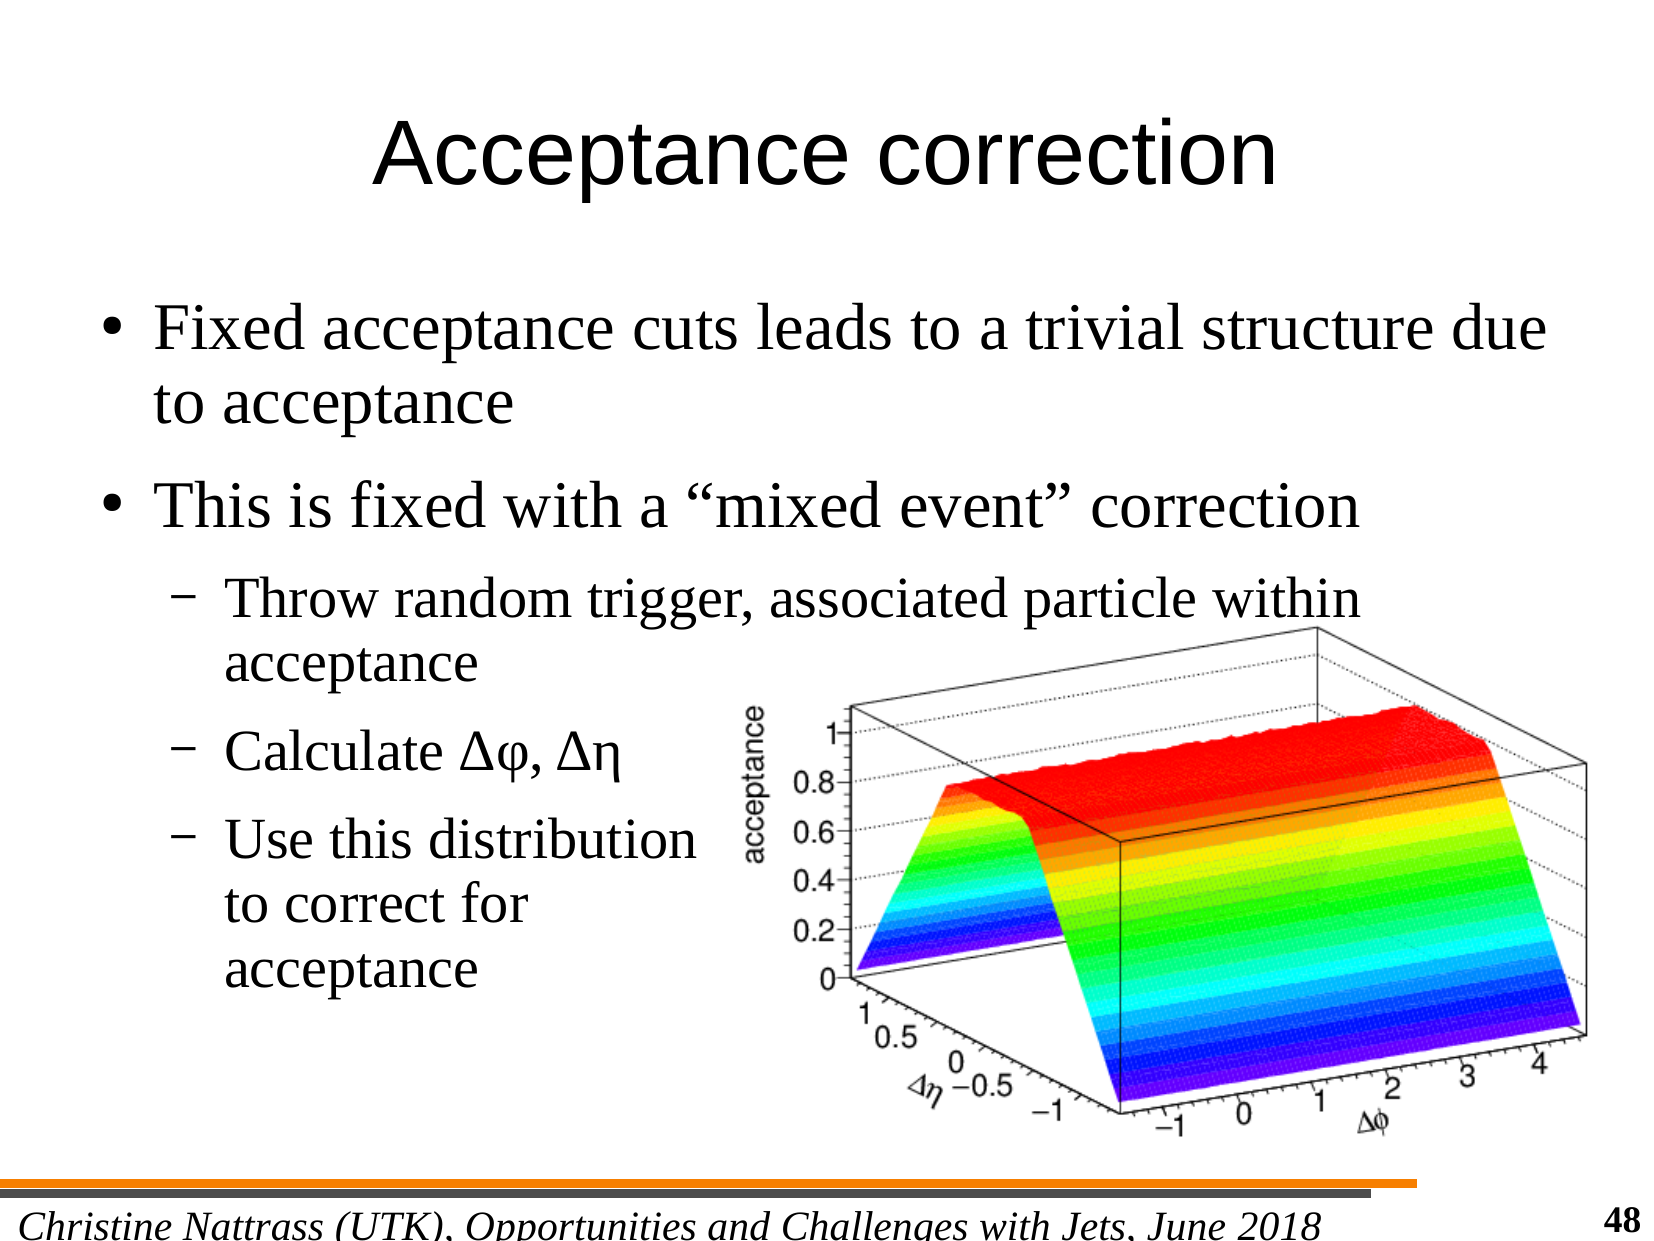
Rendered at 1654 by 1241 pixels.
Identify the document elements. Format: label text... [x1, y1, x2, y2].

title Acceptance correction [82, 49, 1571, 257]
picture [319, 585, 1636, 1241]
list Fixed acceptance cuts leads to a trivial structure due to acceptance This is fixed with a “mixed event” correction Throw random trigger, associated particle within acceptance Calculate Δφ, Δη Use this distribution to correct for acceptance [82, 290, 1571, 1010]
